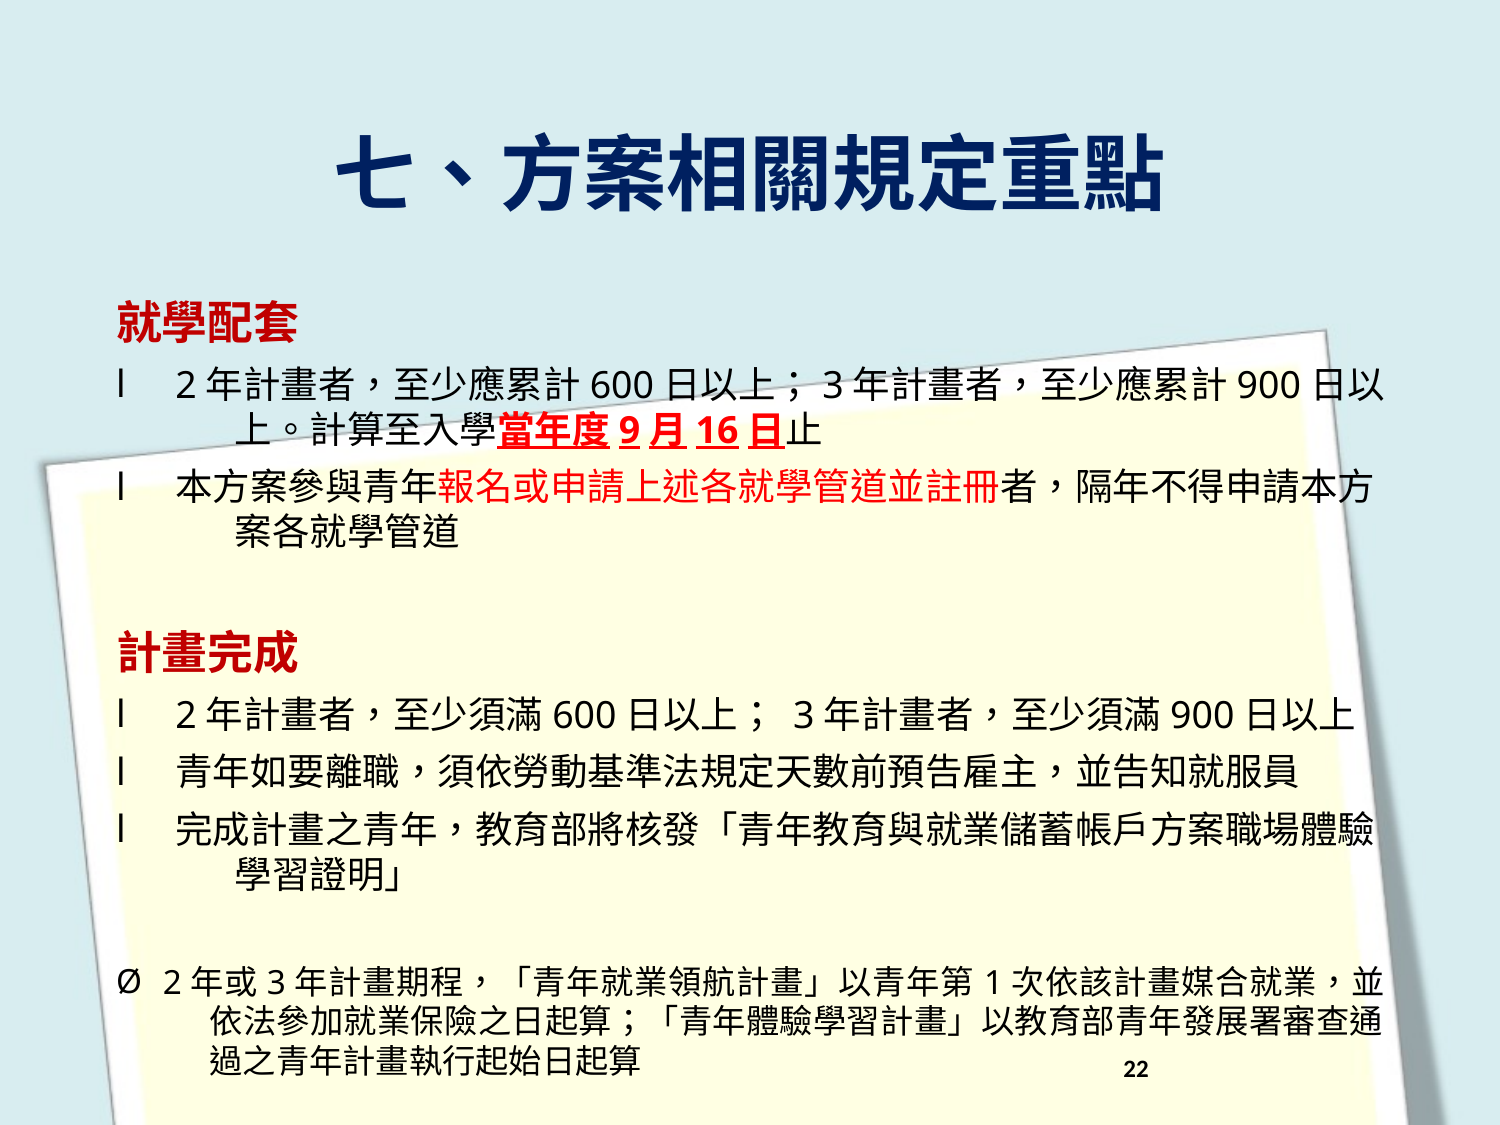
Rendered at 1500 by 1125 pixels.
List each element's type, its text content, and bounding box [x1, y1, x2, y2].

text_box 七、方案相關規定重點 [0, 113, 1500, 208]
text_box 就學配套 2年計畫者，至少應累計600日以上；3年計畫者，至少應累計900日以上。計算至入學當年度9月16日止 本方案參與青年報名或申請上述各就學管道並註冊者，隔年不得申請本方案各就學管道 計畫完成 2年計畫者，至少須滿600日以上； 3年計畫者，至少須滿900日以上 青年如要離職，須依勞動基準法規定天數前預告雇主，並告知就服員 完成計畫之青年，教育部將核發「青年教育與就業儲蓄帳戶方案職場體驗學習證明」 2年或3年計畫期程，「青年就業領航計畫」以青年第1次依該計畫媒合就業，並依法參加就業保險之日起算；「青年體驗學習計畫」以教育部青年發展署審查通過之青年計畫執行起始日起算 [101, 286, 1400, 1088]
text_box 22 [1108, 1037, 1459, 1098]
